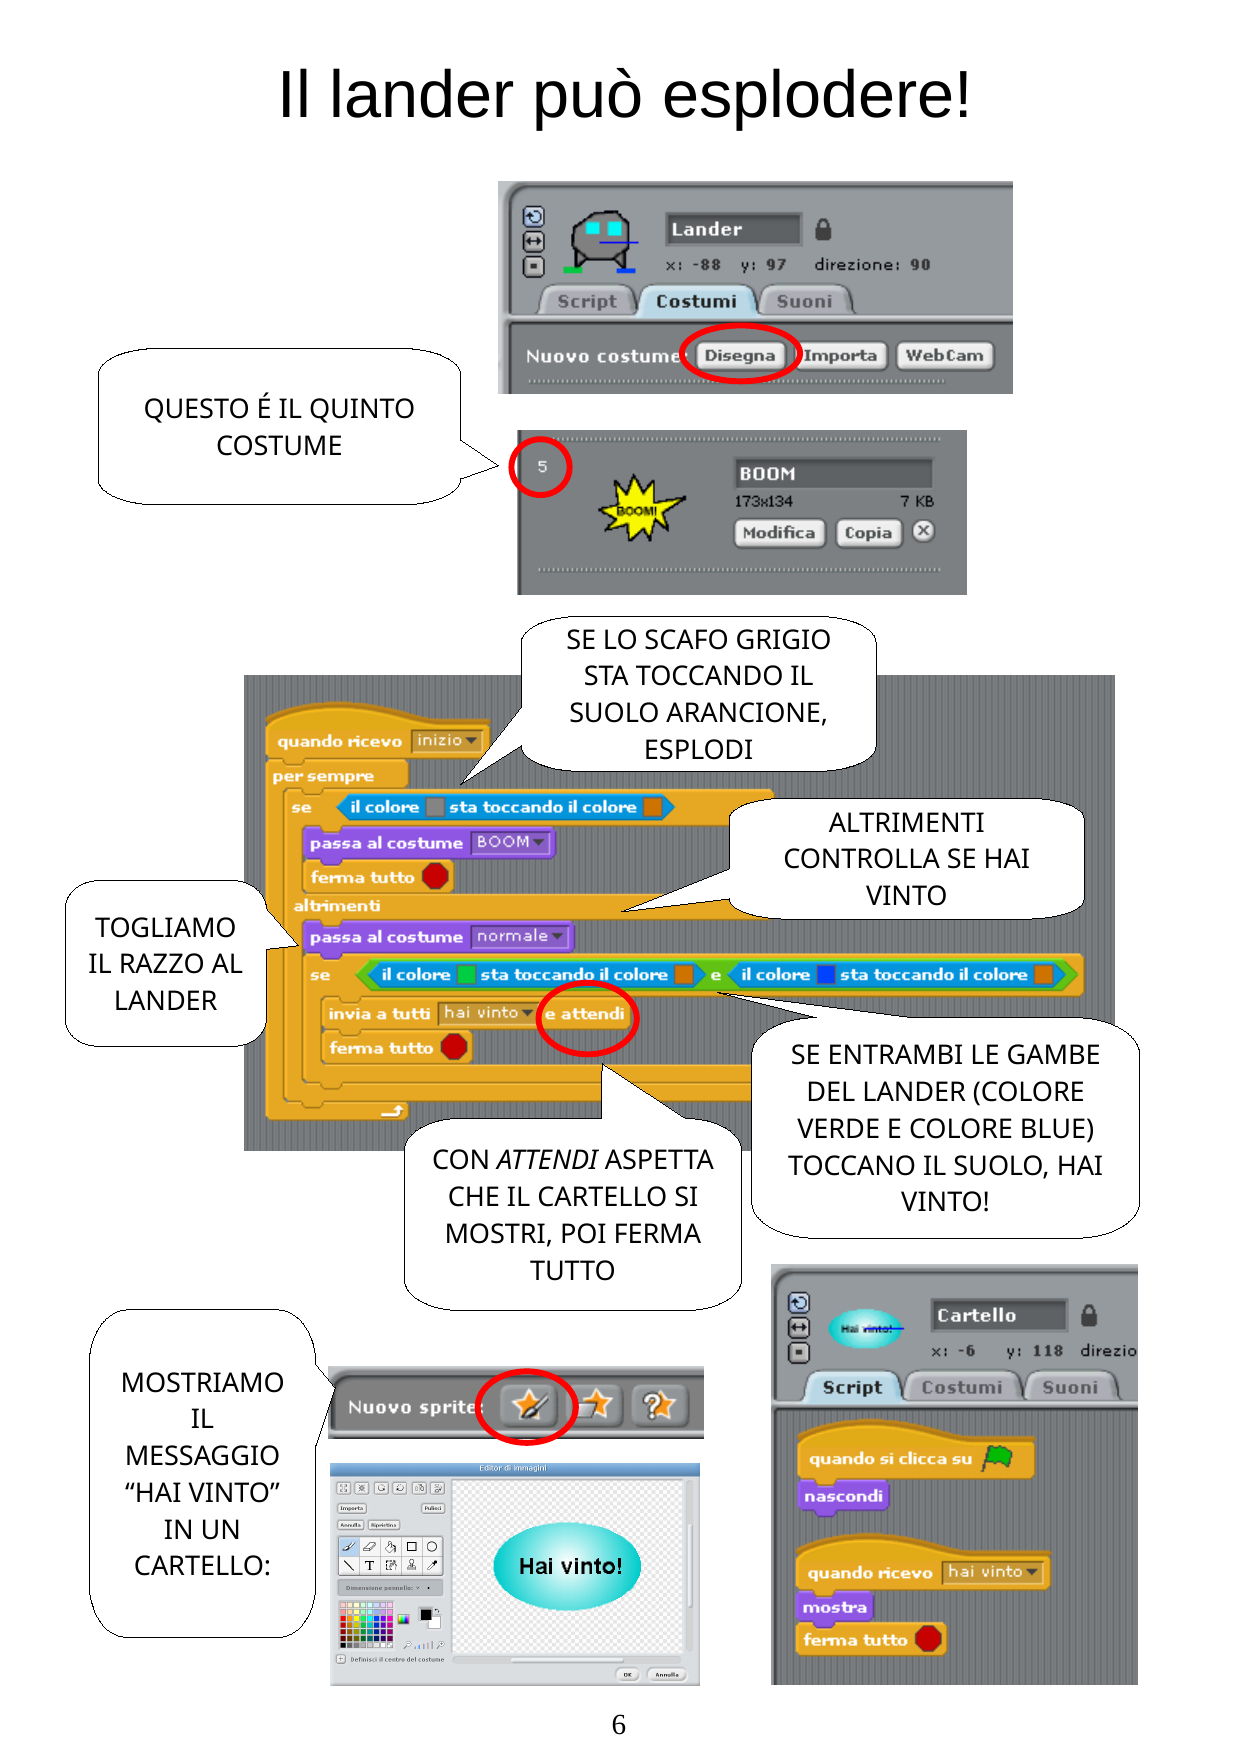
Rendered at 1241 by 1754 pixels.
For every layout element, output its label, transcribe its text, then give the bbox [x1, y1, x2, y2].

text_box ALTRIMENTI CONTROLLA SE HAI VINTO [621, 798, 1085, 920]
picture [330, 1463, 700, 1686]
picture [481, 1375, 572, 1439]
picture [771, 1264, 1138, 1685]
picture [517, 443, 566, 492]
text_box 6 [596, 1701, 642, 1750]
text_box SE LO SCAFO GRIGIO STA TOCCANDO IL SUOLO ARANCIONE, ESPLODI [460, 616, 877, 785]
text_box QUESTO É IL QUINTO COSTUME [98, 348, 499, 505]
picture [244, 675, 1115, 1151]
text_box SE ENTRAMBI LE GAMBE DEL LANDER (COLORE VERDE E COLORE BLUE) TOCCANO IL SUOLO, HAI VINTO! [717, 992, 1140, 1239]
picture [517, 430, 967, 596]
text_box CON ATTENDI ASPETTA CHE IL CARTELLO SI MOSTRI, POI FERMA TUTTO [404, 1063, 742, 1311]
text_box MOSTRIAMO IL MESSAGGIO “HAI VINTO” IN UN CARTELLO: [89, 1309, 336, 1638]
text_box TOGLIAMO IL RAZZO AL LANDER [65, 880, 299, 1047]
picture [498, 181, 1013, 394]
picture [328, 1366, 704, 1439]
title Il lander può esplodere! [59, 20, 1193, 170]
